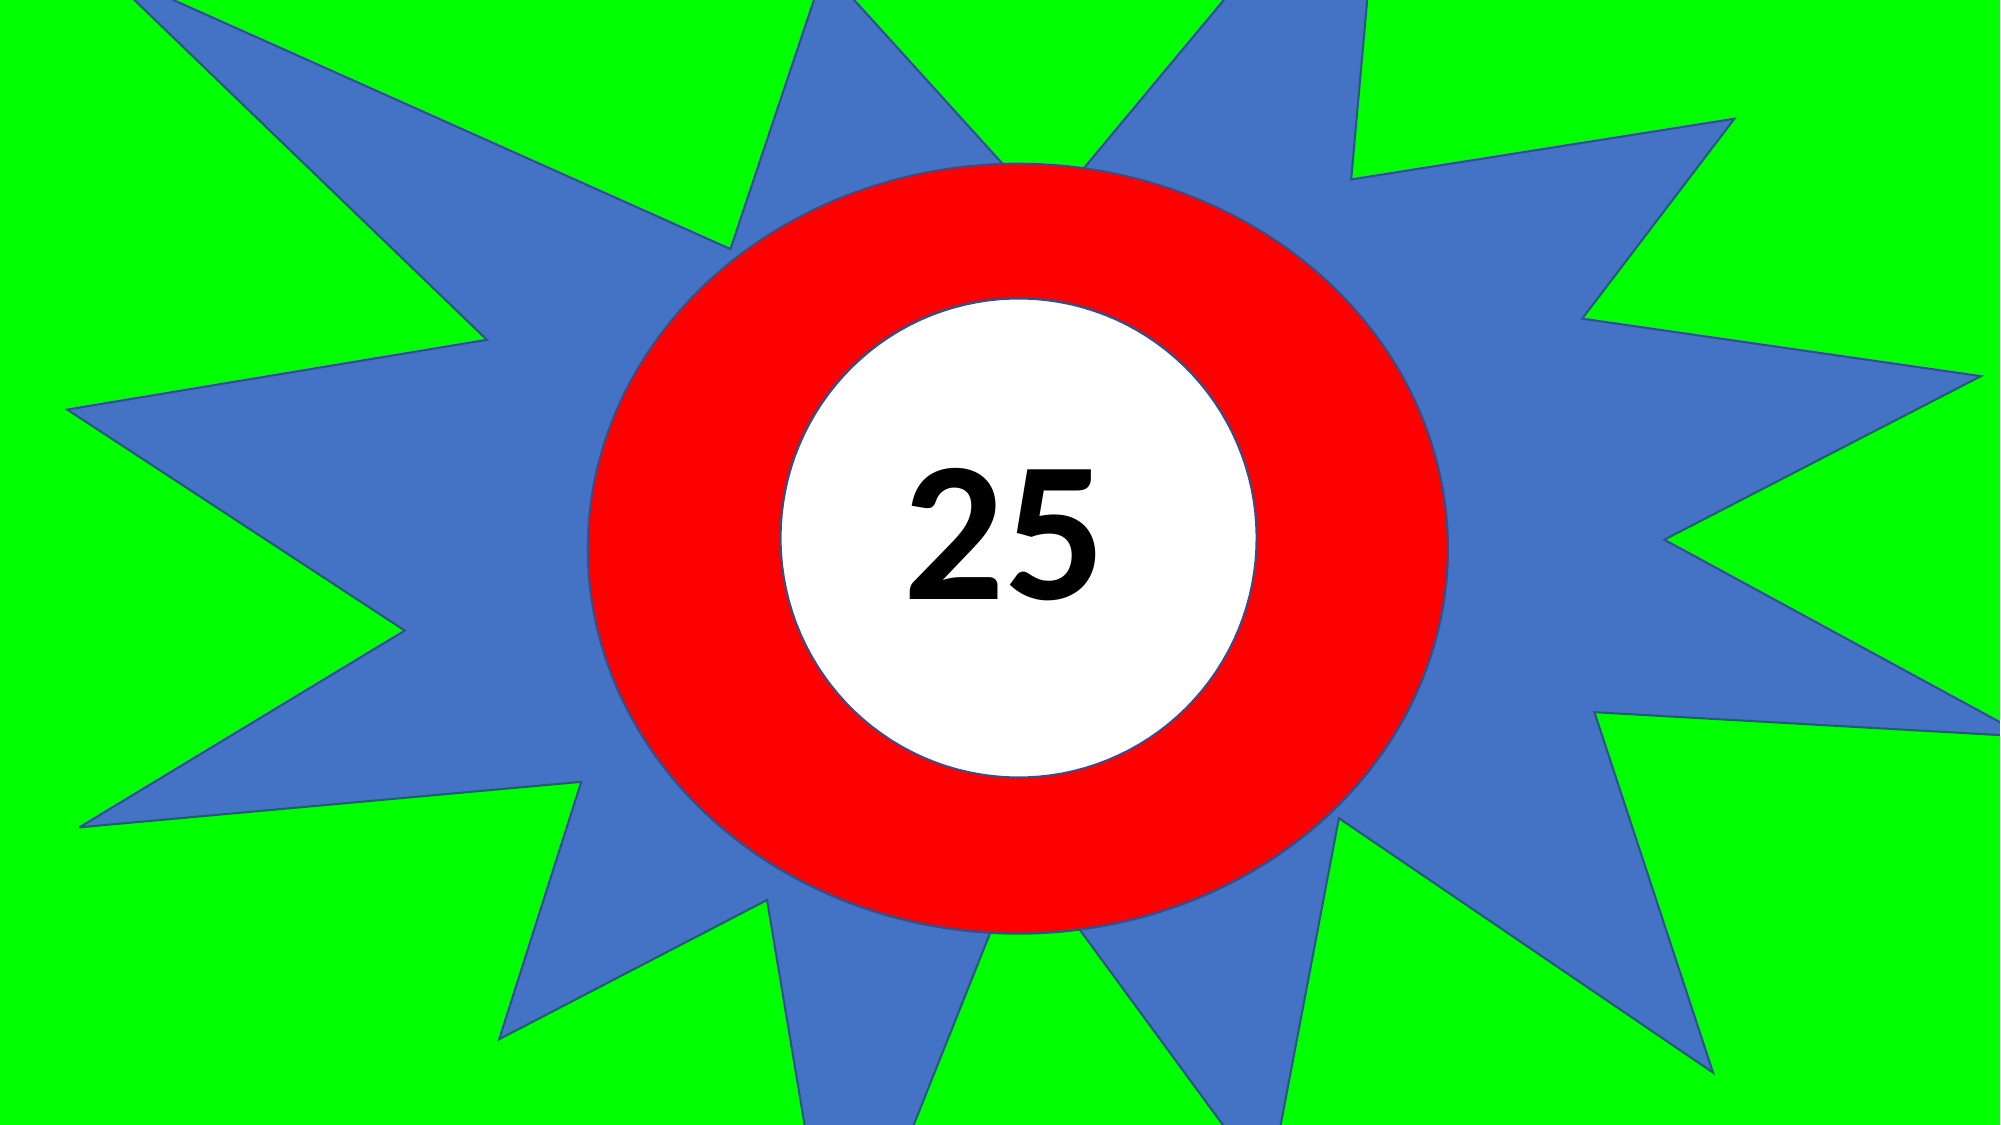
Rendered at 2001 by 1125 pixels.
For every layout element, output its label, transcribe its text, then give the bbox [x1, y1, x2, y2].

text_box 25 [888, 391, 1206, 650]
text_box [67, 0, 2000, 1125]
